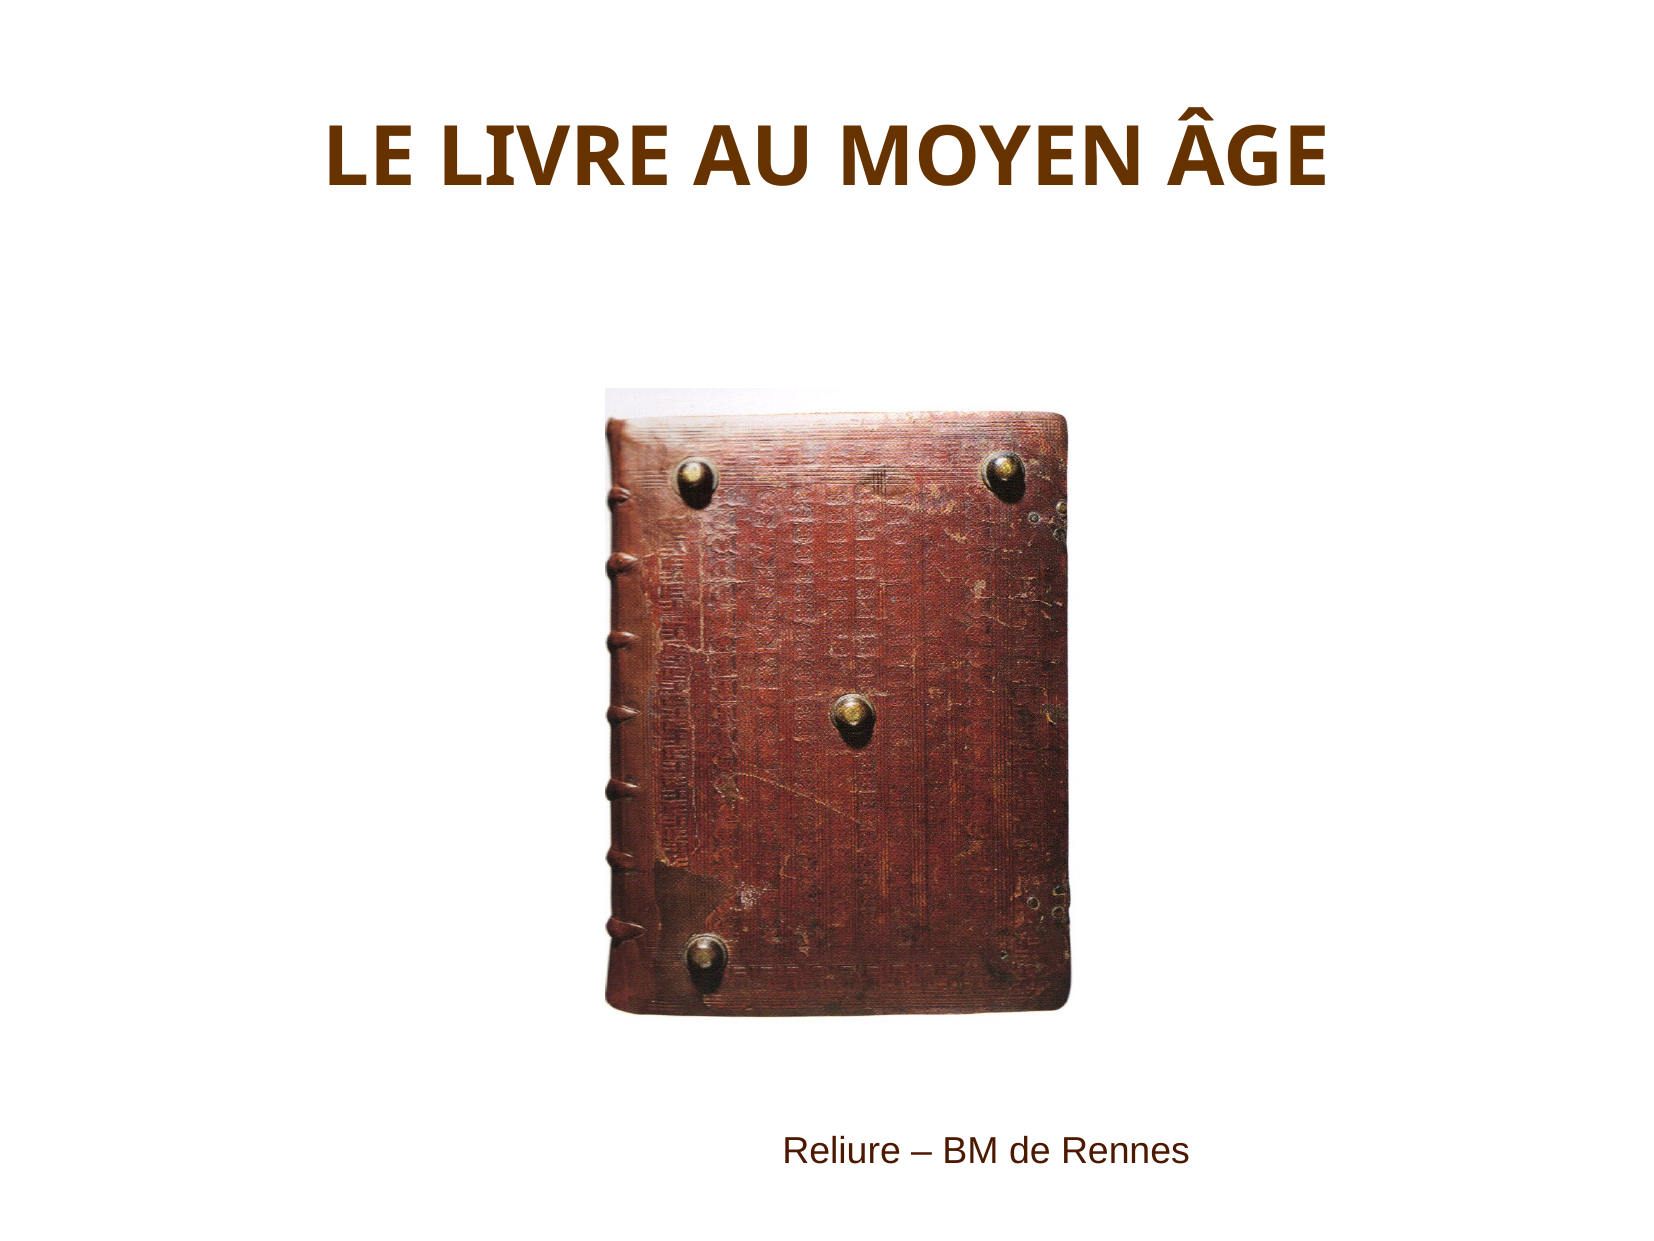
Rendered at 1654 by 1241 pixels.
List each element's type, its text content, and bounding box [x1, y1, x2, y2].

picture [605, 388, 1093, 1034]
title LE LIVRE AU MOYEN ÂGE [82, 56, 1571, 250]
text_box Reliure – BM de Rennes [767, 1122, 1205, 1179]
